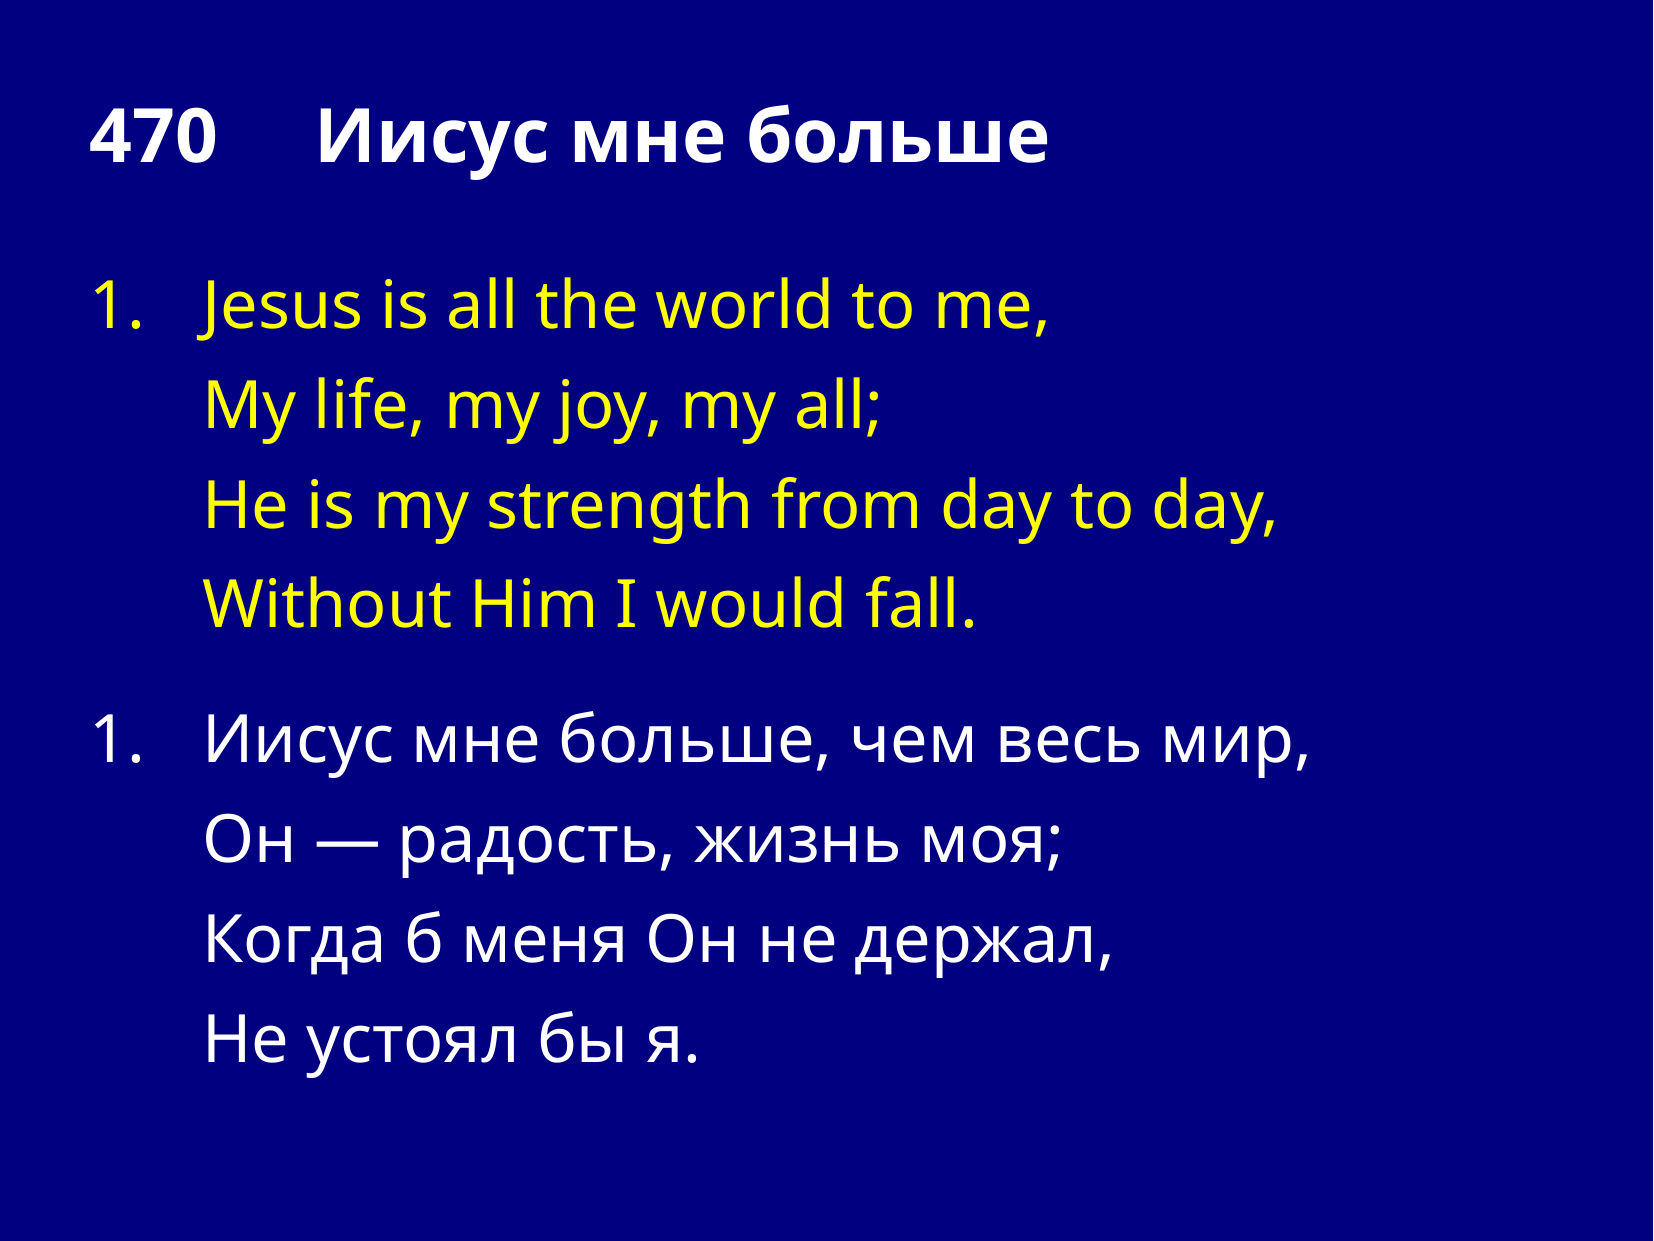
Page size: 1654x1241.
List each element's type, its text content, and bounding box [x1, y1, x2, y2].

text_box 470 Иисус мне больше [75, 75, 1576, 188]
text_box 1. Jesus is all the world to me, My life, my joy, my all; He is my strength from day to day, Without Him I would fall. [75, 188, 1576, 638]
text_box 1. Иисус мне больше, чем весь мир, Он — радость, жизнь моя; Когда б меня Он не держал, Не устоял бы я. [75, 675, 1576, 1163]
